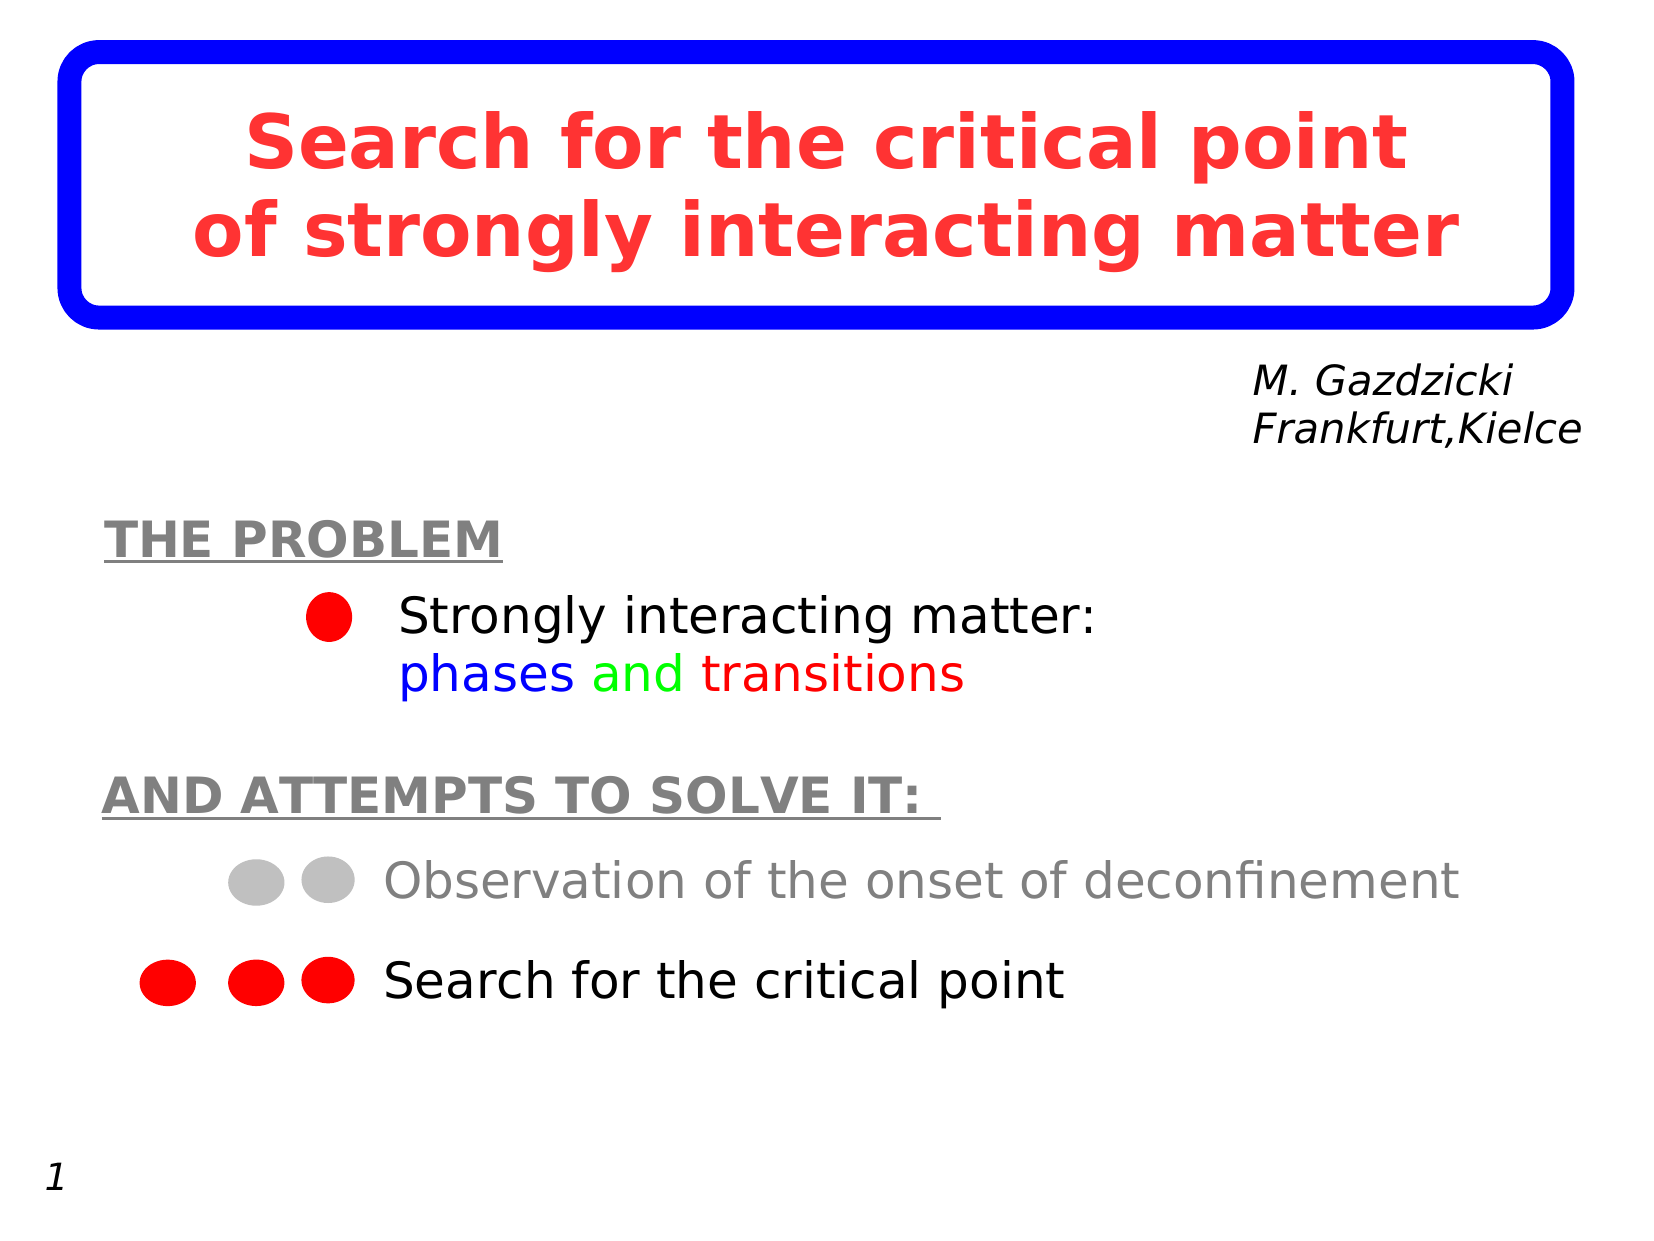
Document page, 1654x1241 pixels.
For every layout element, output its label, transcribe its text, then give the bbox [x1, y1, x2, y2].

text_box THE PROBLEM [104, 510, 504, 569]
text_box [306, 592, 353, 642]
text_box AND ATTEMPTS TO SOLVE IT: [101, 767, 940, 826]
text_box [301, 956, 355, 1004]
text_box [228, 859, 285, 906]
title [133, 65, 1546, 272]
text_box [301, 856, 355, 904]
text_box Search for the critical point of strongly interacting matter [192, 99, 1462, 274]
text_box Strongly interacting matter: phases and transitions [398, 586, 1136, 704]
text_box Observation of the onset of deconfinement [383, 851, 1498, 925]
text_box Search for the critical point [383, 952, 1499, 1025]
text_box [228, 959, 285, 1007]
text_box M. Gazdzicki Frankfurt,Kielce [1252, 356, 1615, 454]
text_box [139, 959, 196, 1007]
